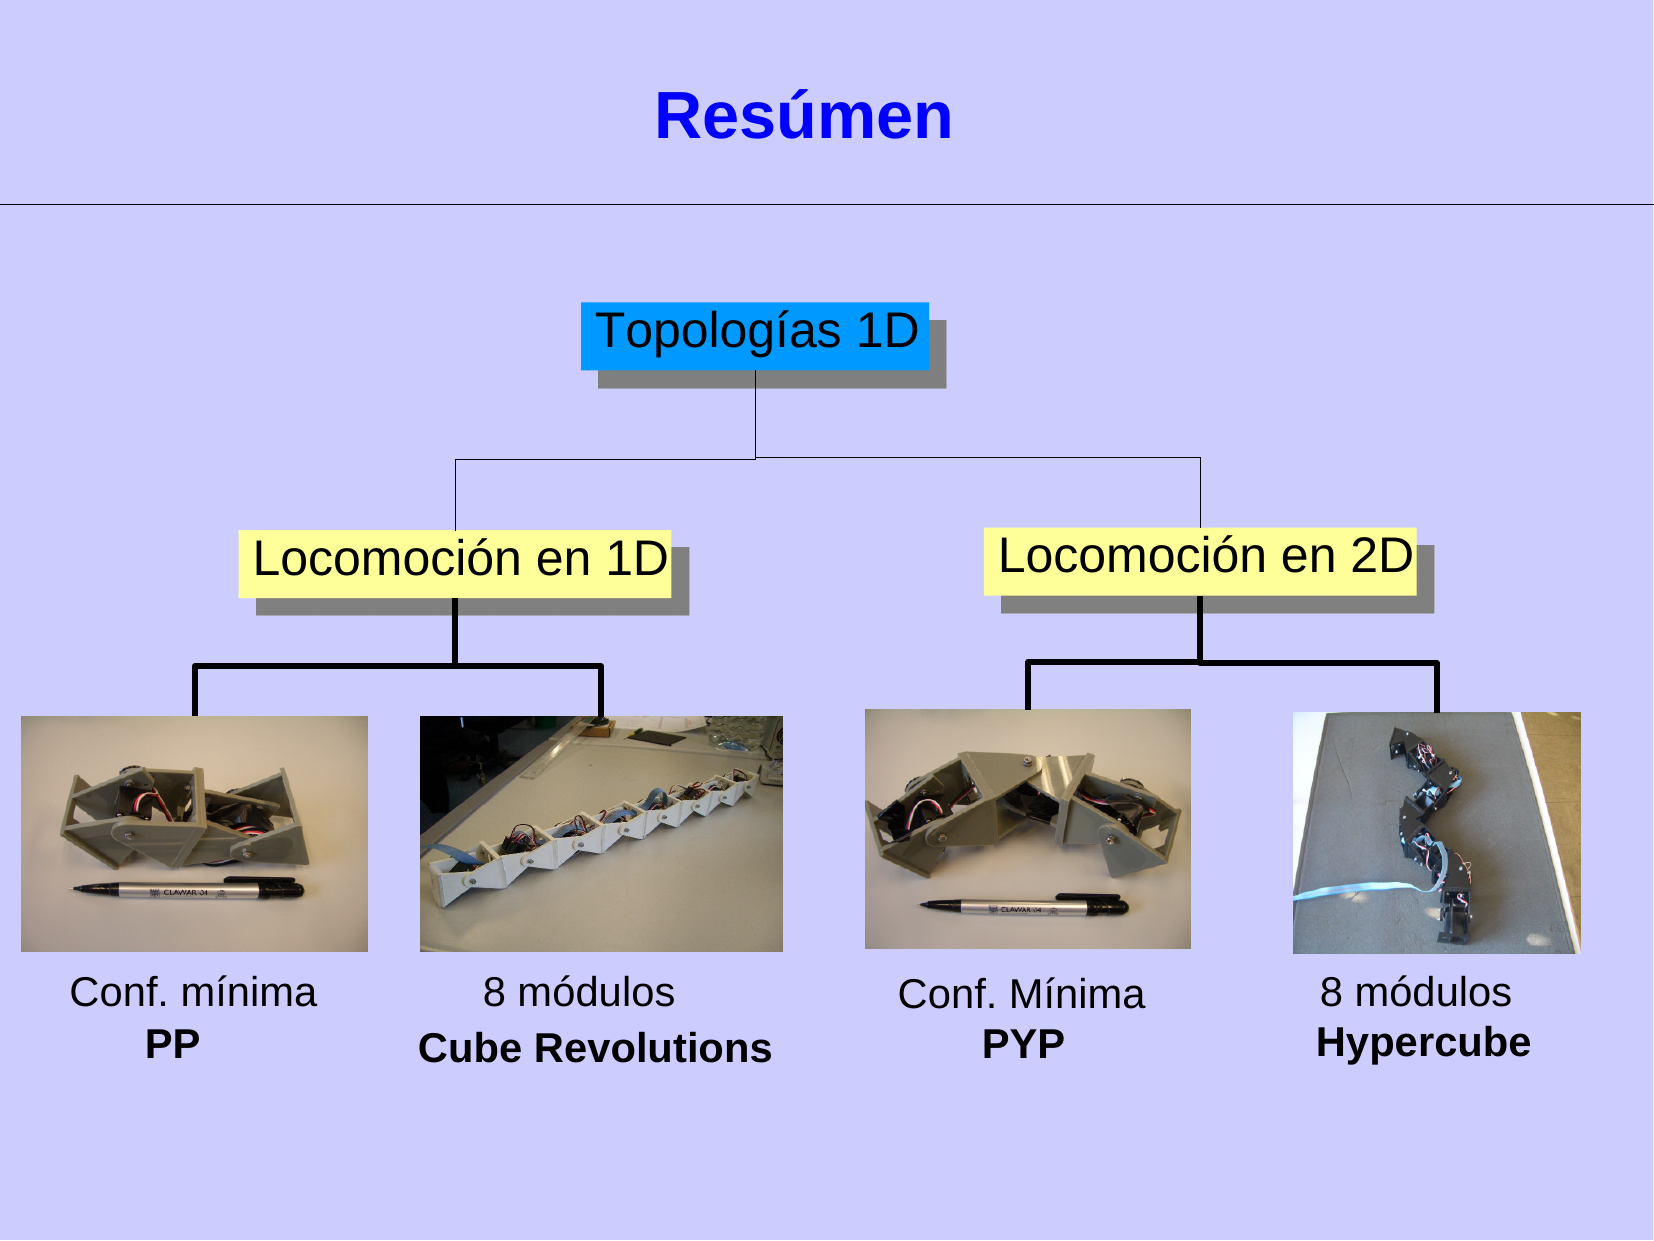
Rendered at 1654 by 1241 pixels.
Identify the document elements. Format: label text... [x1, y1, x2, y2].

picture [420, 716, 783, 952]
title Resúmen [166, 14, 1442, 204]
text_box Cube Revolutions [417, 1024, 828, 1071]
text_box 8 módulos [482, 968, 729, 1021]
text_box Locomoción en 1D [238, 530, 672, 599]
text_box Conf. Mínima [897, 971, 1167, 1018]
picture [21, 716, 368, 952]
text_box Hypercube [1315, 1019, 1559, 1066]
text_box Topologías 1D [581, 302, 930, 371]
text_box Conf. mínima [69, 968, 347, 1016]
text_box 8 módulos [1319, 968, 1548, 1019]
text_box Locomoción en 2D [983, 527, 1417, 596]
text_box PP [144, 1020, 223, 1068]
picture [1293, 712, 1581, 954]
picture [865, 709, 1191, 949]
text_box PYP [981, 1020, 1103, 1068]
